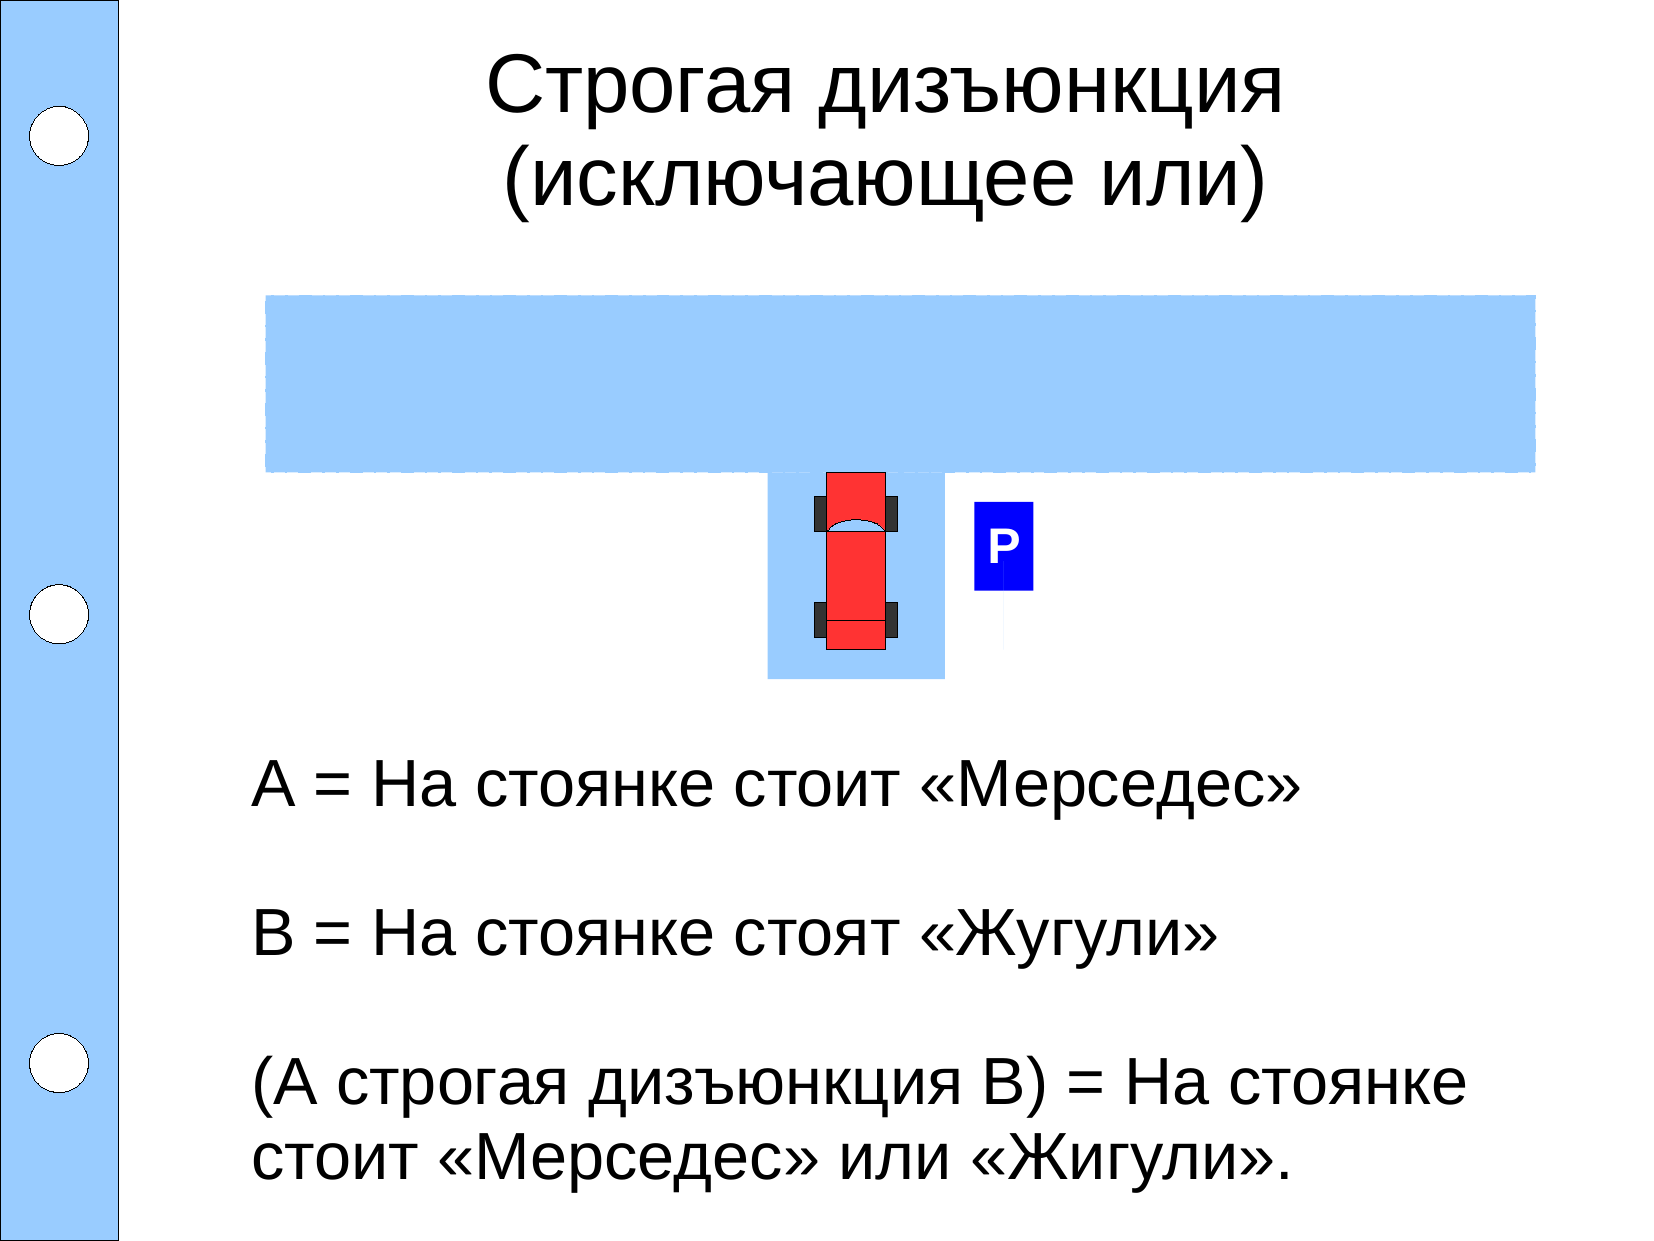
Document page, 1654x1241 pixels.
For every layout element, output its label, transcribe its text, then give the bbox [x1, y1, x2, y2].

text_box Строгая дизъюнкция (исключающее или) [177, 29, 1595, 231]
text_box P [974, 501, 1034, 591]
text_box А = На стоянке стоит «Мерседес» В = На стоянке стоят «Жугули» (А строгая дизъюнкция В) = На стоянке стоит «Мерседес» или «Жигули». [236, 738, 1625, 1202]
text_box [0, 0, 119, 1241]
text_box [265, 295, 1536, 680]
